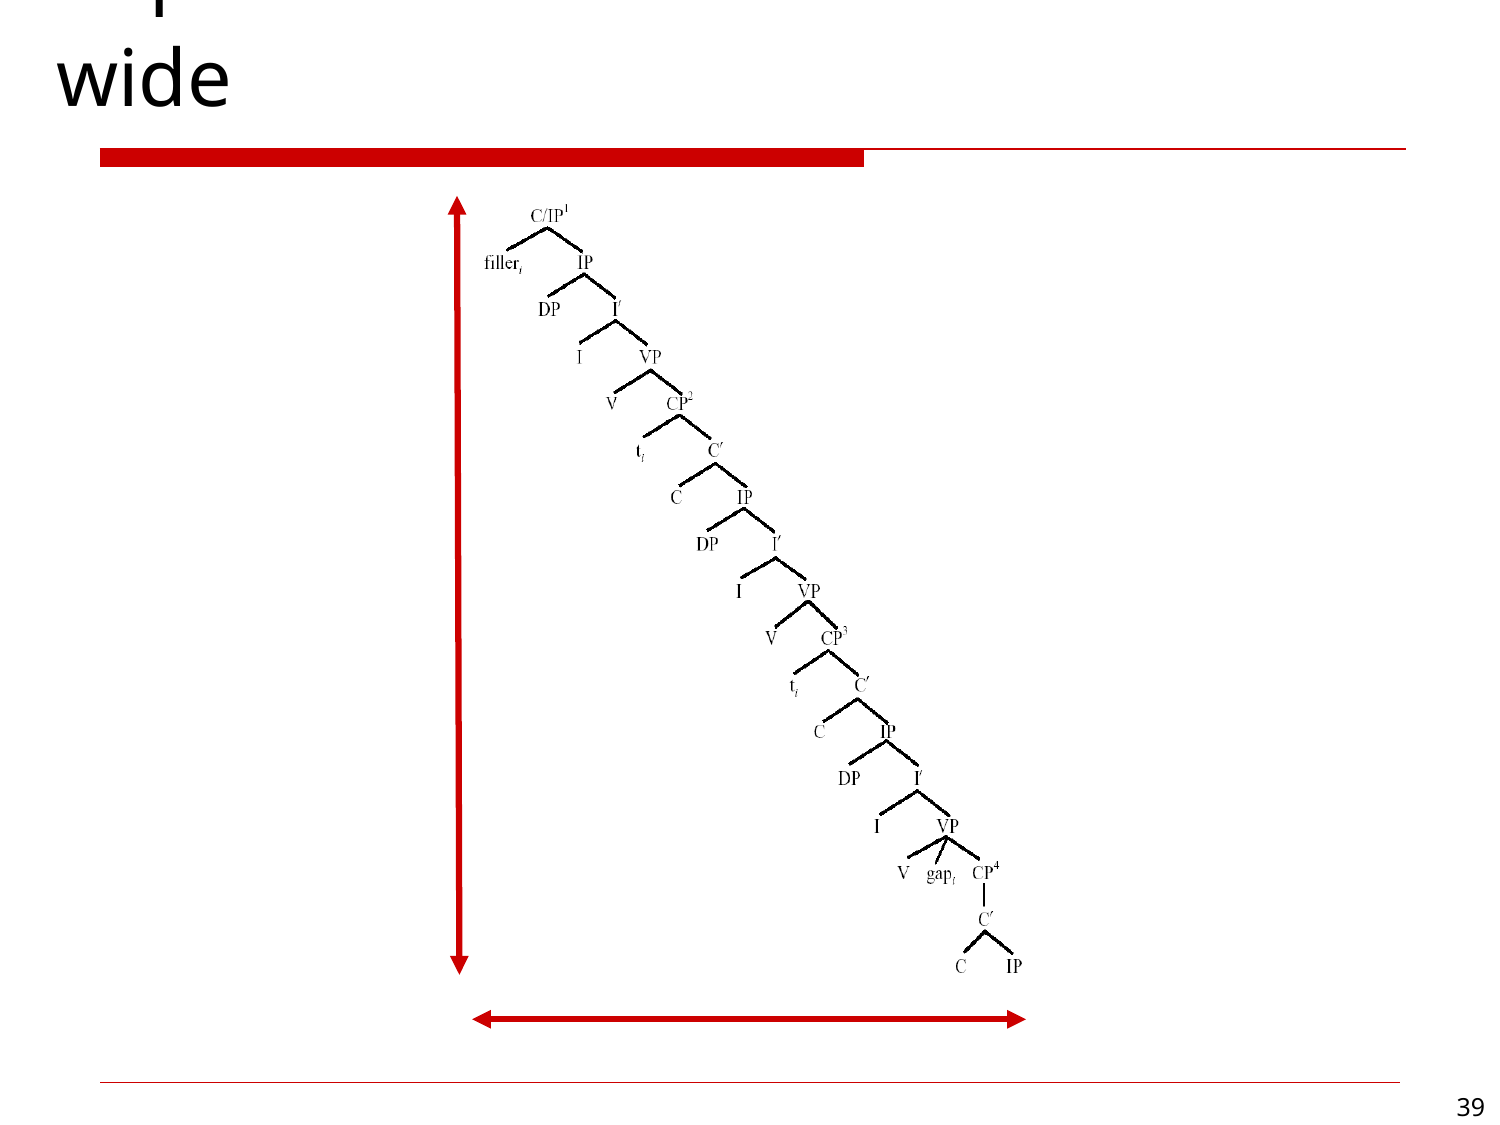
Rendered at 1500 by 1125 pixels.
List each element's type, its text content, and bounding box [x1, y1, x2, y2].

picture [473, 182, 1028, 986]
title Representations that are taller than wide [41, 26, 1463, 138]
